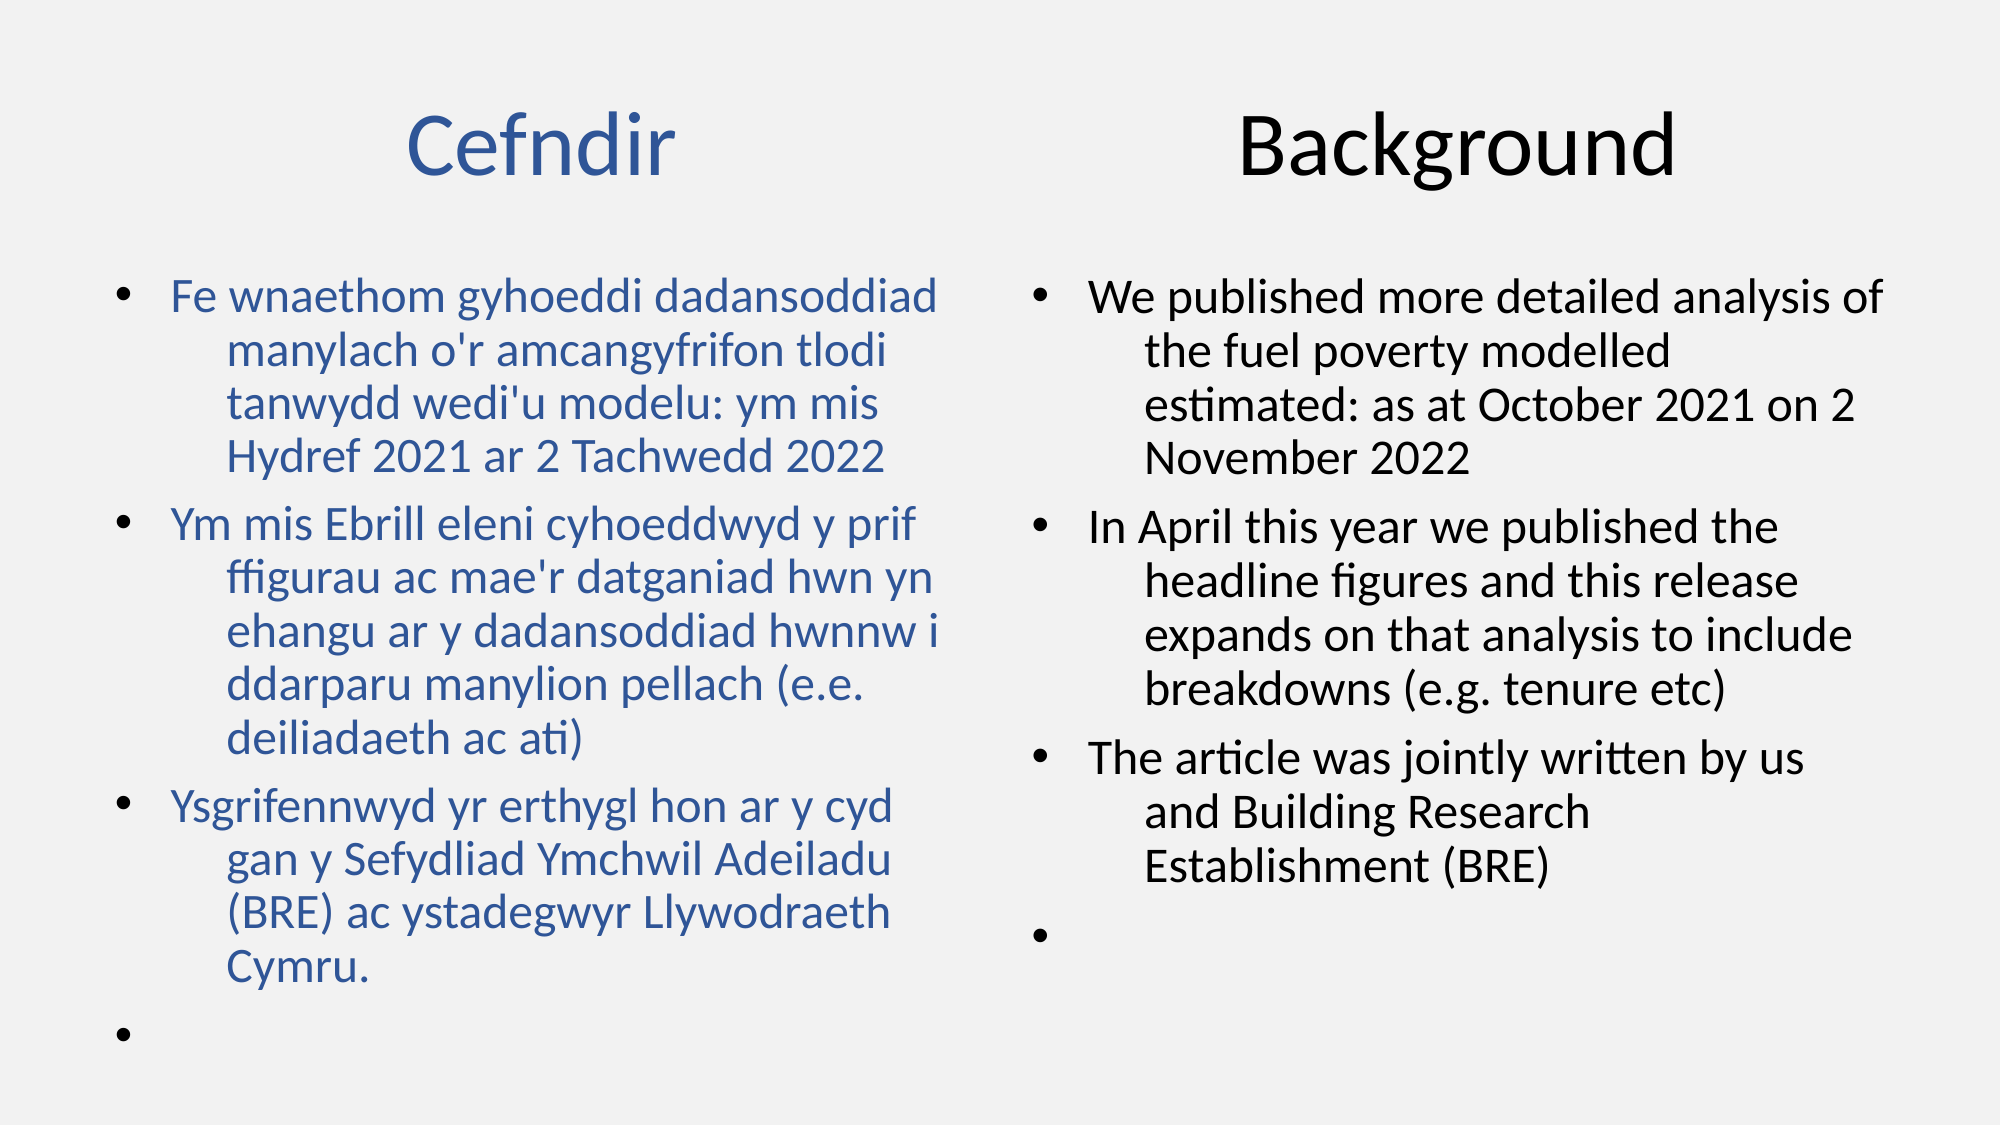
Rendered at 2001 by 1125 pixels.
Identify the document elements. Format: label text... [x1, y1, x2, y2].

title Cefndir [99, 45, 984, 233]
list We published more detailed analysis of the fuel poverty modelled estimated: as at October 2021 on 2 November 2022 In April this year we published the headline figures and this release expands on that analysis to include breakdowns (e.g. tenure etc) The article was jointly written by us and Building Research Establishment (BRE) [1016, 262, 1901, 1005]
text_box Background [1016, 45, 1901, 233]
list Fe wnaethom gyhoeddi dadansoddiad manylach o'r amcangyfrifon tlodi tanwydd wedi'u modelu: ym mis Hydref 2021 ar 2 Tachwedd 2022 Ym mis Ebrill eleni cyhoeddwyd y prif ffigurau ac mae'r datganiad hwn yn ehangu ar y dadansoddiad hwnnw i ddarparu manylion pellach (e.e. deiliadaeth ac ati) Ysgrifennwyd yr erthygl hon ar y cyd gan y Sefydliad Ymchwil Adeiladu (BRE) ac ystadegwyr Llywodraeth Cymru. [99, 262, 984, 1005]
